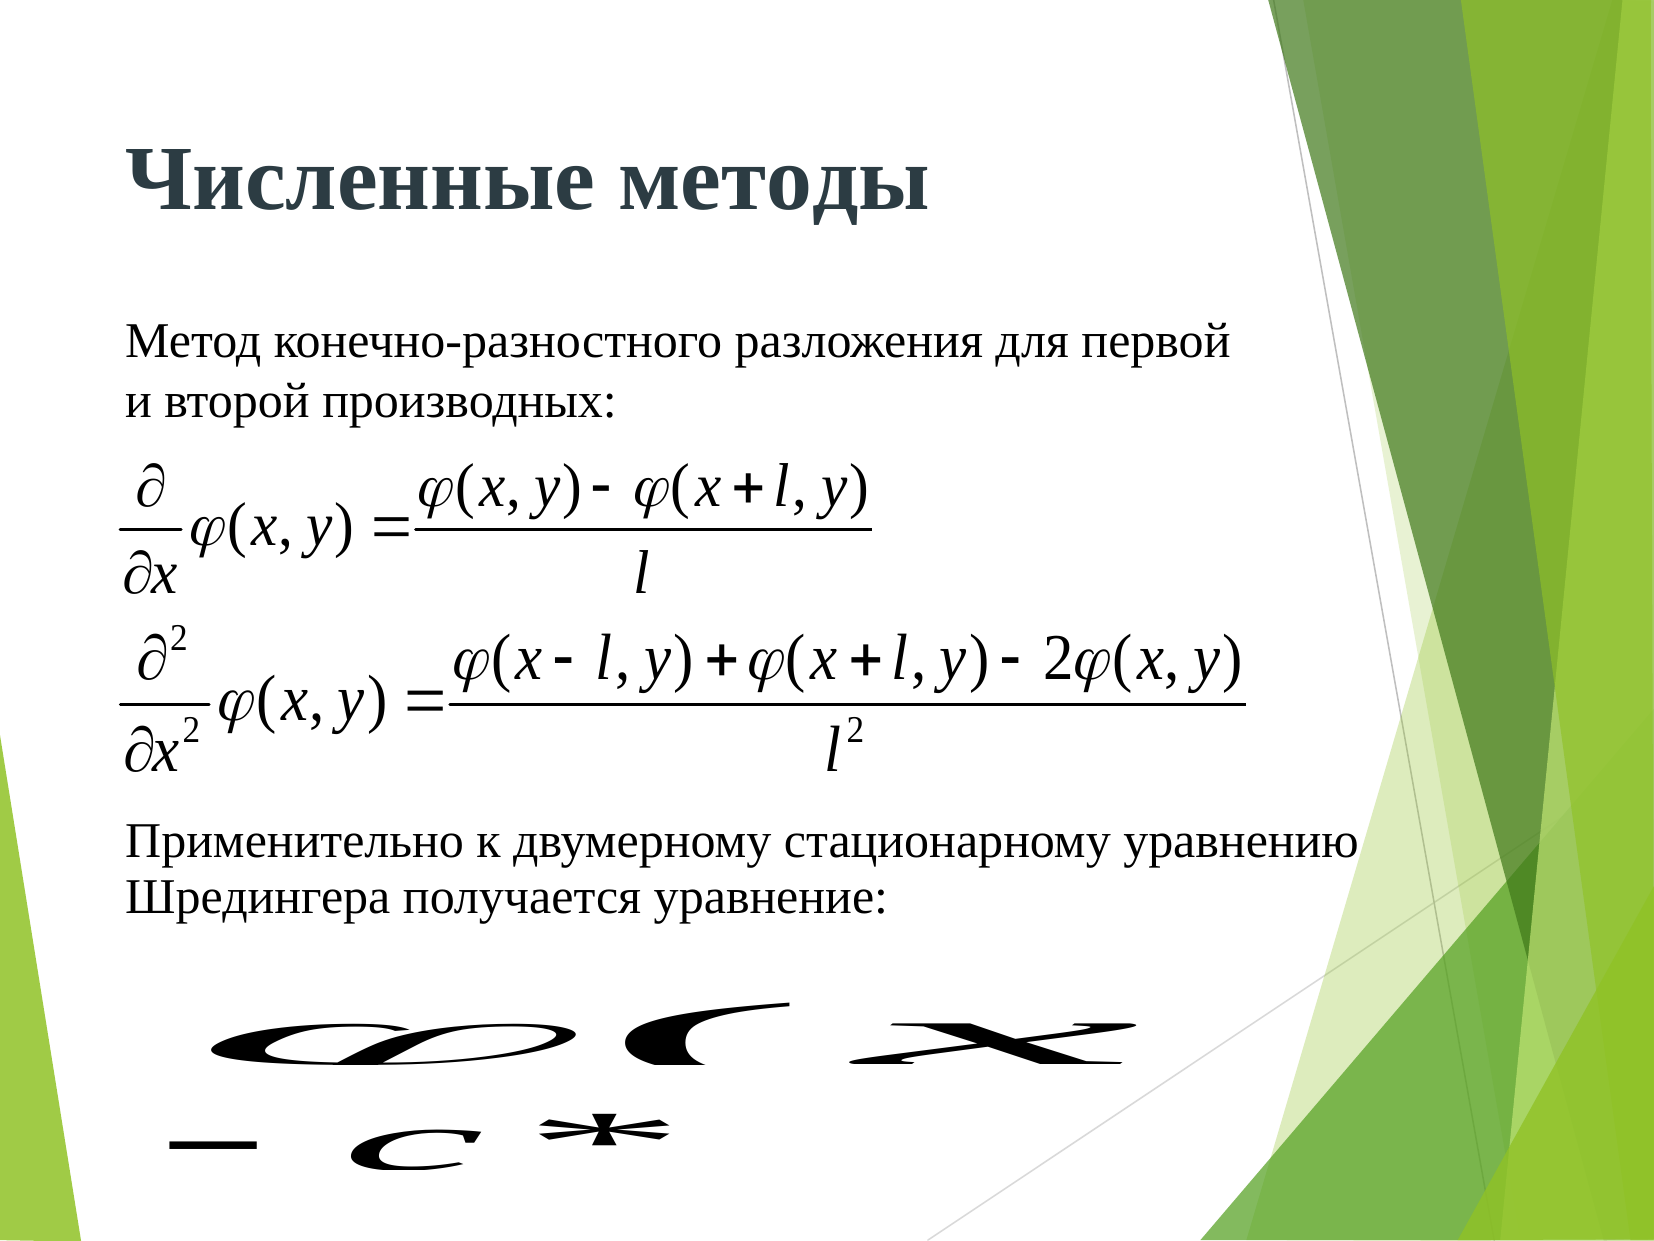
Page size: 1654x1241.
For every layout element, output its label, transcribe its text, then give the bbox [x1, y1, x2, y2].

picture [110, 983, 1259, 1065]
picture [110, 1091, 696, 1170]
title Численные методы [110, 110, 1259, 299]
text_box Применительно к двумерному стационарному уравнению Шредингера получается уравнение: [110, 805, 1402, 990]
list Метод конечно-разностного разложения для первой и второй производных: [110, 299, 1259, 448]
picture [110, 447, 872, 594]
picture [110, 606, 1246, 772]
